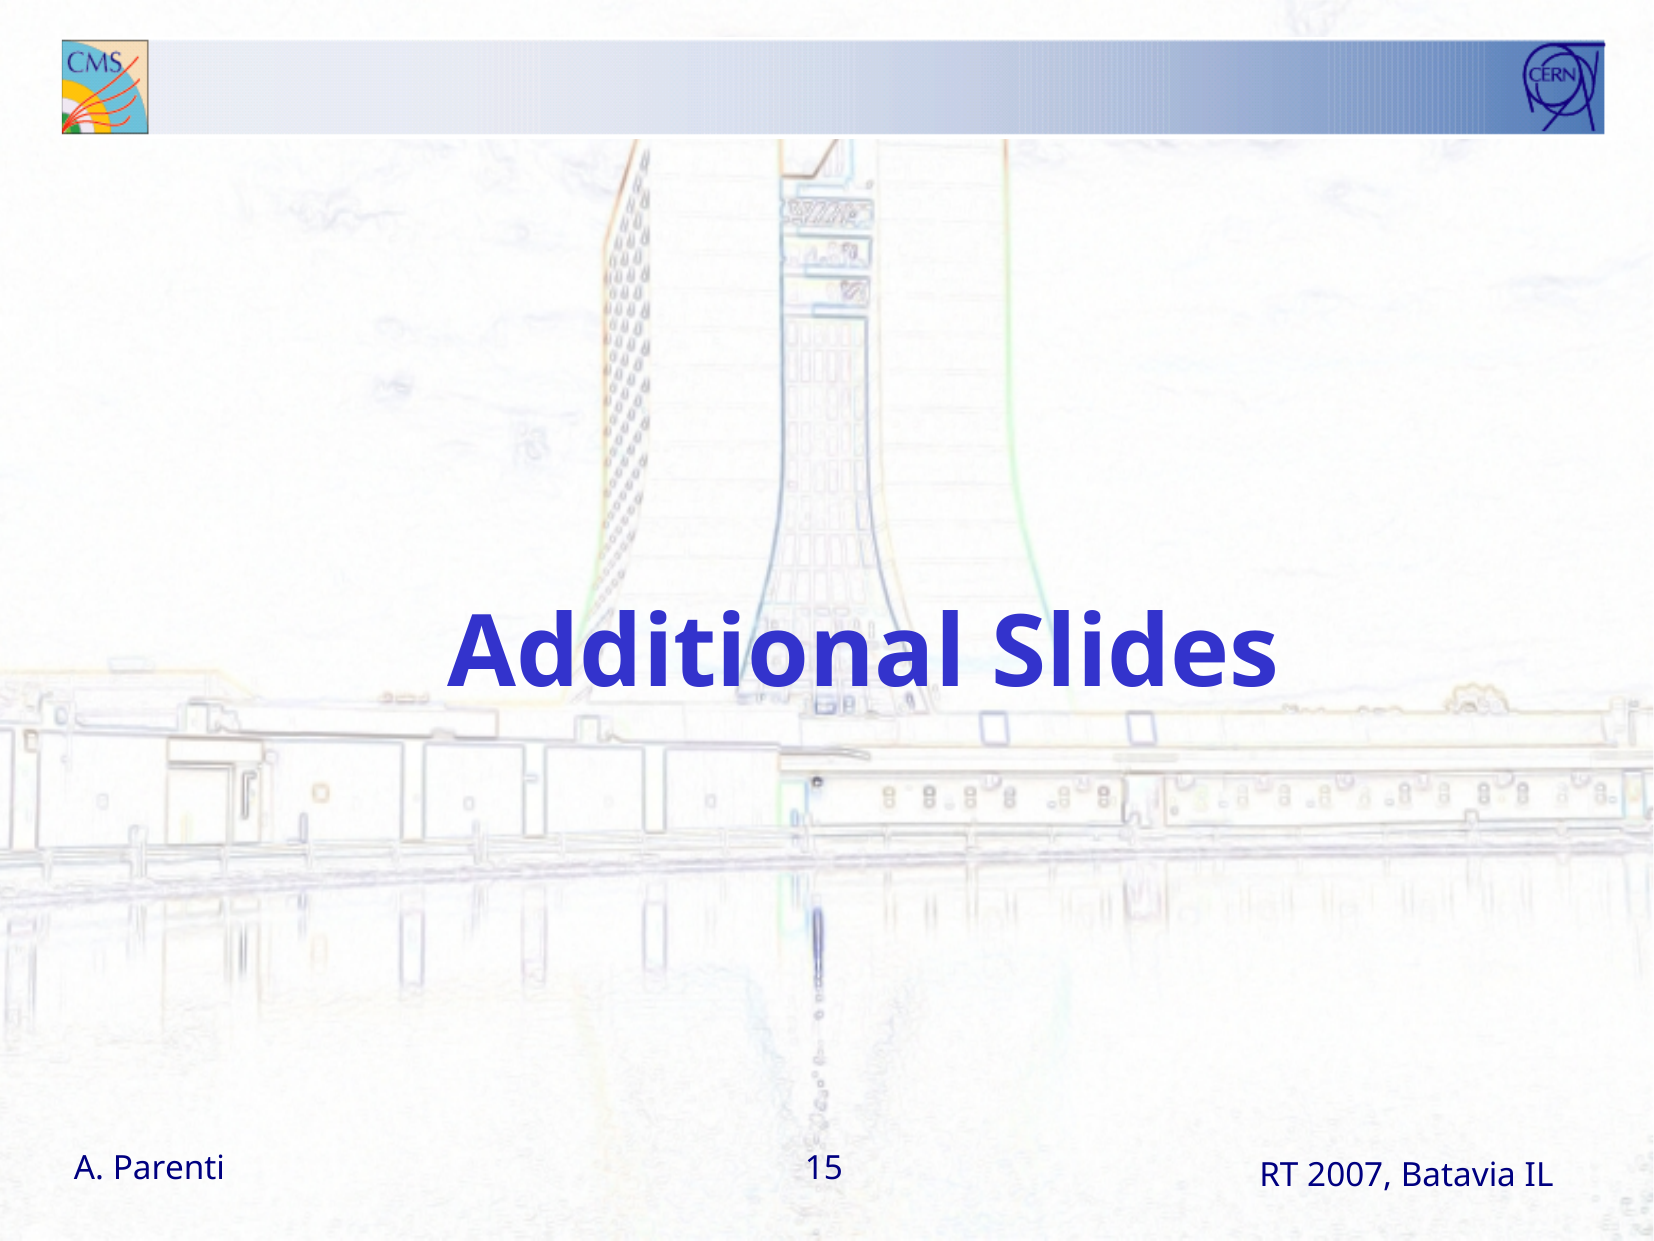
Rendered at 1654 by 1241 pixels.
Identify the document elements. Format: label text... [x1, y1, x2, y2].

subtitle Additional Slides [68, 158, 1585, 1126]
picture [0, 0, 1654, 1241]
